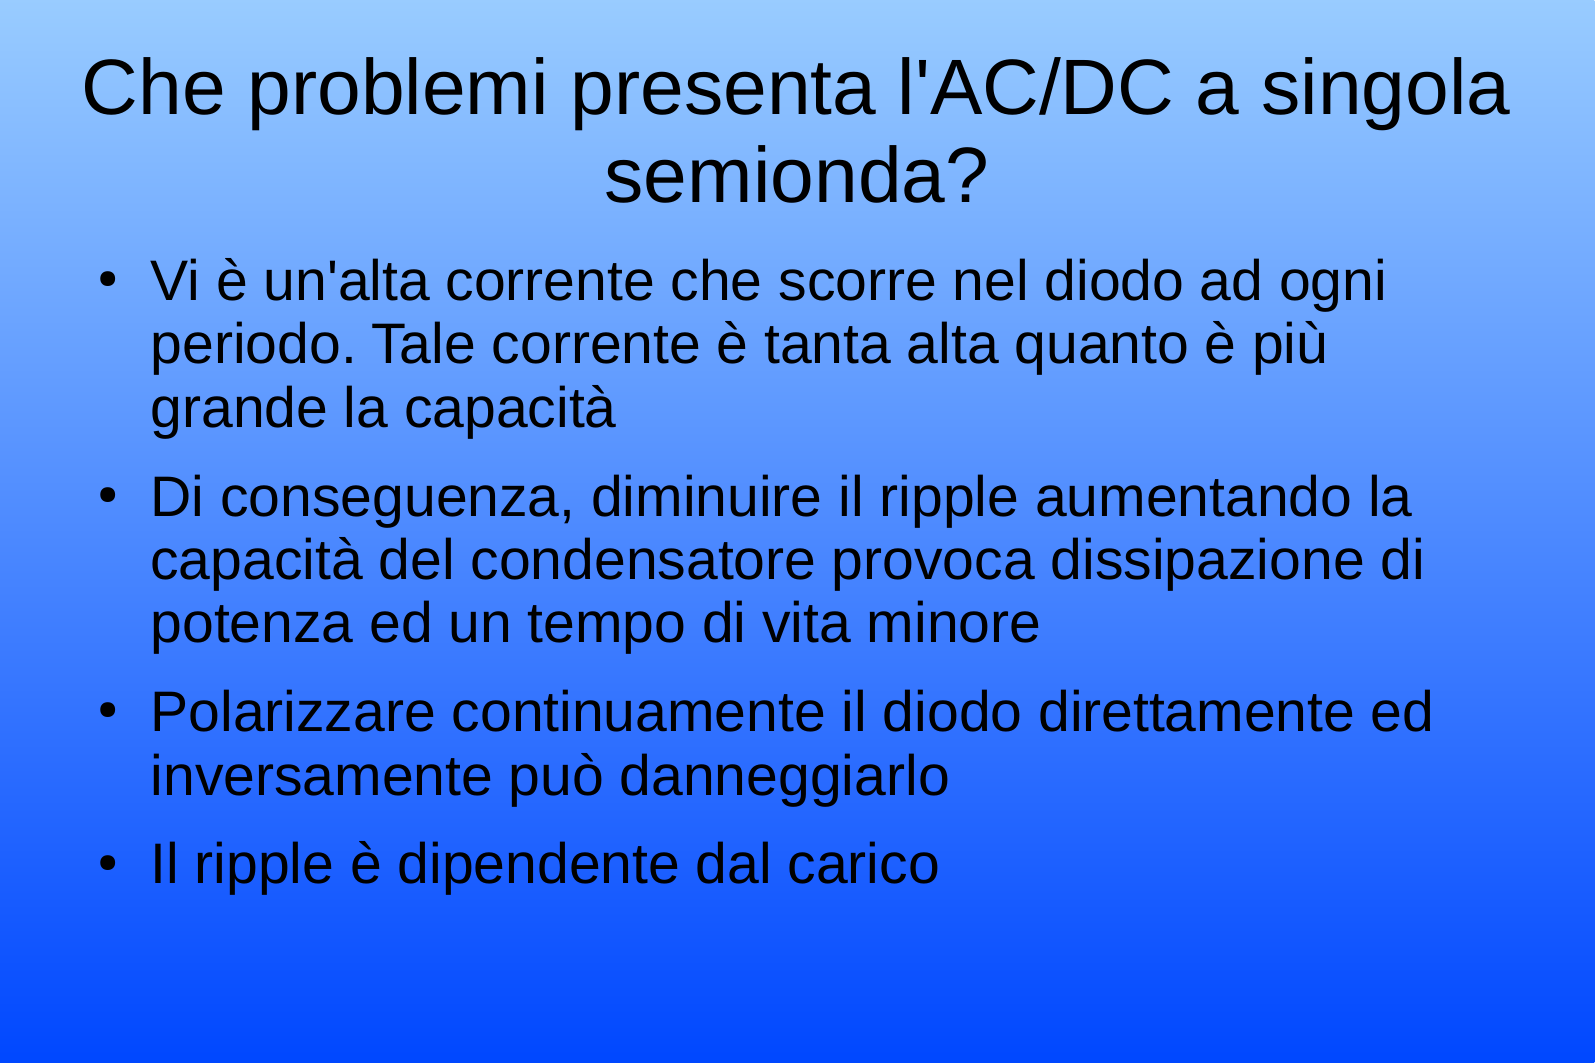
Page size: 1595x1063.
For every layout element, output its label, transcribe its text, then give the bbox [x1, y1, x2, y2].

title Che problemi presenta l'AC/DC a singola semionda? [79, 42, 1515, 220]
list Vi è un'alta corrente che scorre nel diodo ad ogni periodo. Tale corrente è tanta alta quanto è più grande la capacità Di conseguenza, diminuire il ripple aumentando la capacità del condensatore provoca dissipazione di potenza ed un tempo di vita minore Polarizzare continuamente il diodo direttamente ed inversamente può danneggiarlo Il ripple è dipendente dal carico [79, 248, 1515, 951]
